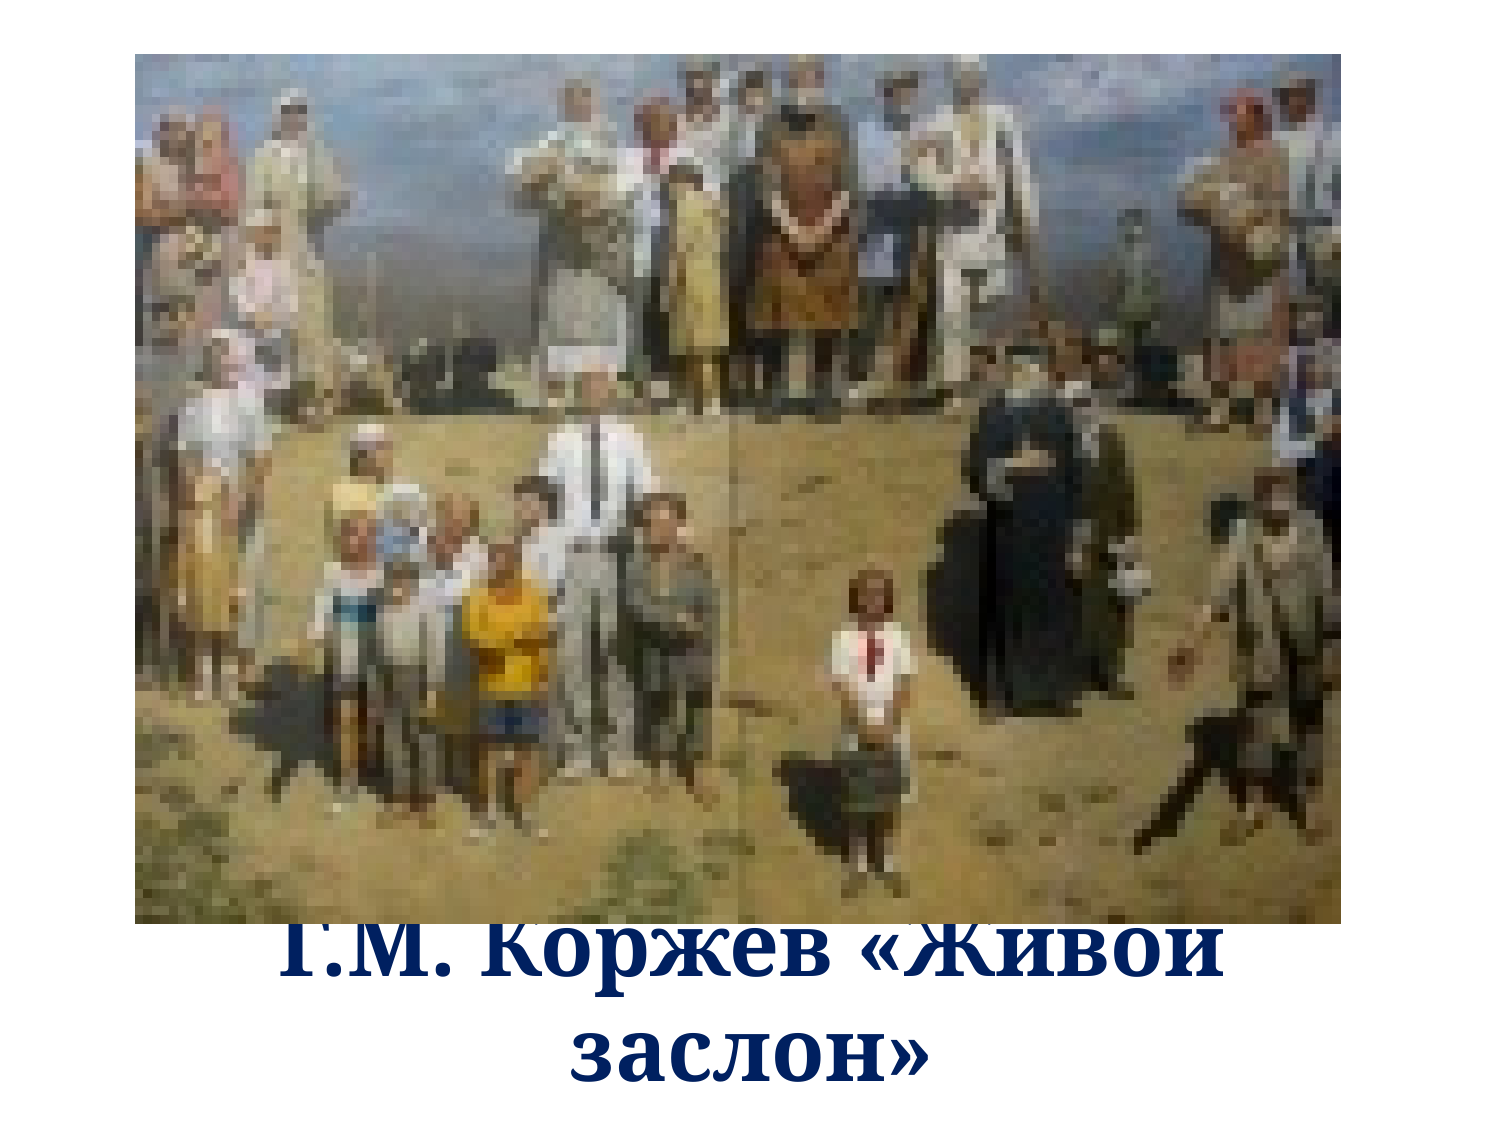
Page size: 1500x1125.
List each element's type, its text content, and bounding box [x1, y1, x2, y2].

picture [135, 54, 1341, 924]
title Г.М. Коржев «Живой заслон» [76, 881, 1427, 1069]
